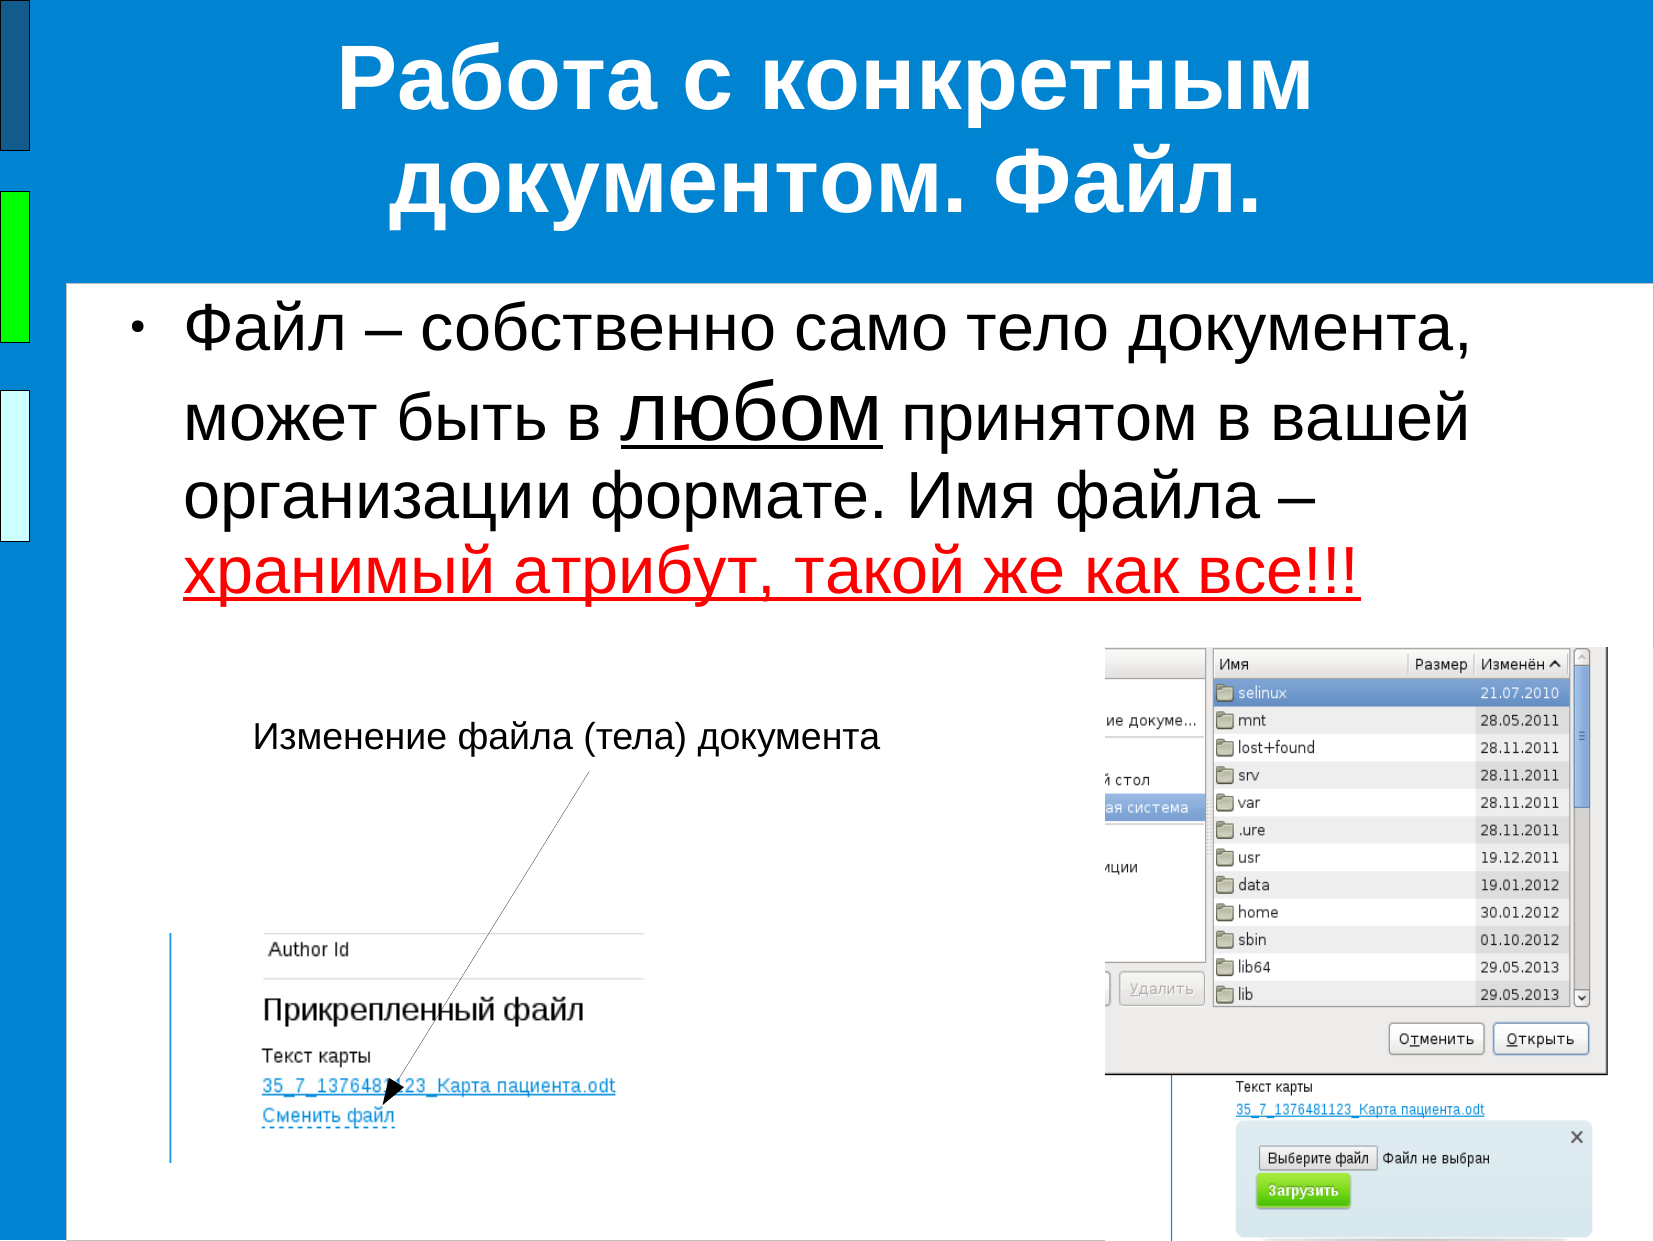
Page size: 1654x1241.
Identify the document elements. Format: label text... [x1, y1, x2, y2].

picture [1105, 647, 1654, 1241]
text_box Изменение файла (тела) документа [237, 707, 896, 765]
list Файл – собственно само тело документа, может быть в любом принятом в вашей организации формате. Имя файла – хранимый атрибут, такой же как все!!! [82, 290, 1571, 1094]
title Работа с конкретным документом. Файл. [82, 26, 1571, 232]
picture [137, 1094, 794, 1164]
